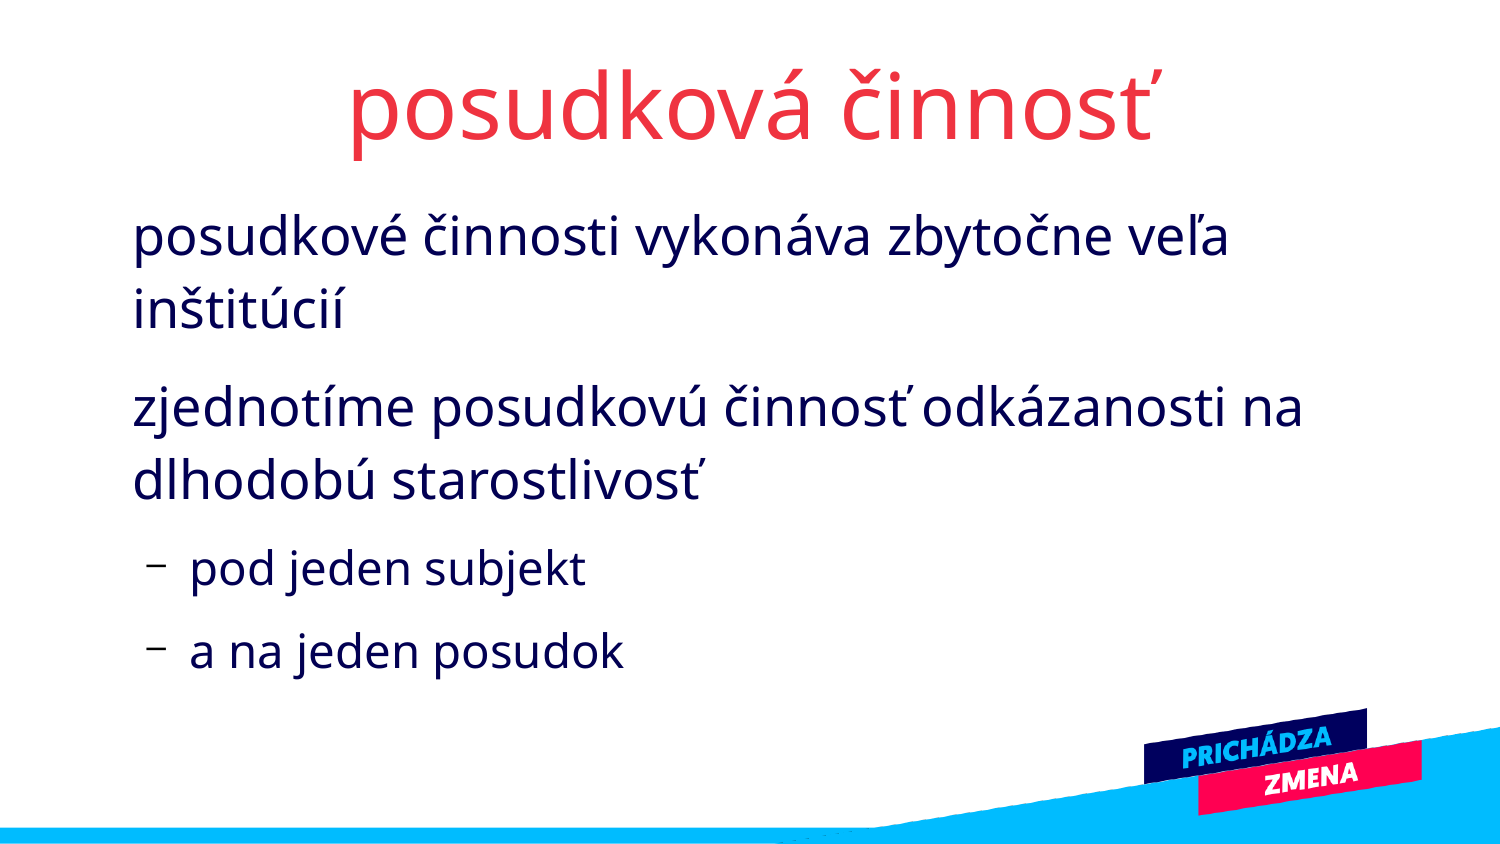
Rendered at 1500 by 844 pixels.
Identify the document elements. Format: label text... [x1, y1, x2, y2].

list posudkové činnosti vykonáva zbytočne veľa inštitúcií zjednotíme posudkovú činnosť odkázanosti na dlhodobú starostlivosť pod jeden subjekt a na jeden posudok [75, 197, 1425, 687]
picture [765, 708, 1500, 827]
title posudková činnosť [75, 33, 1425, 175]
